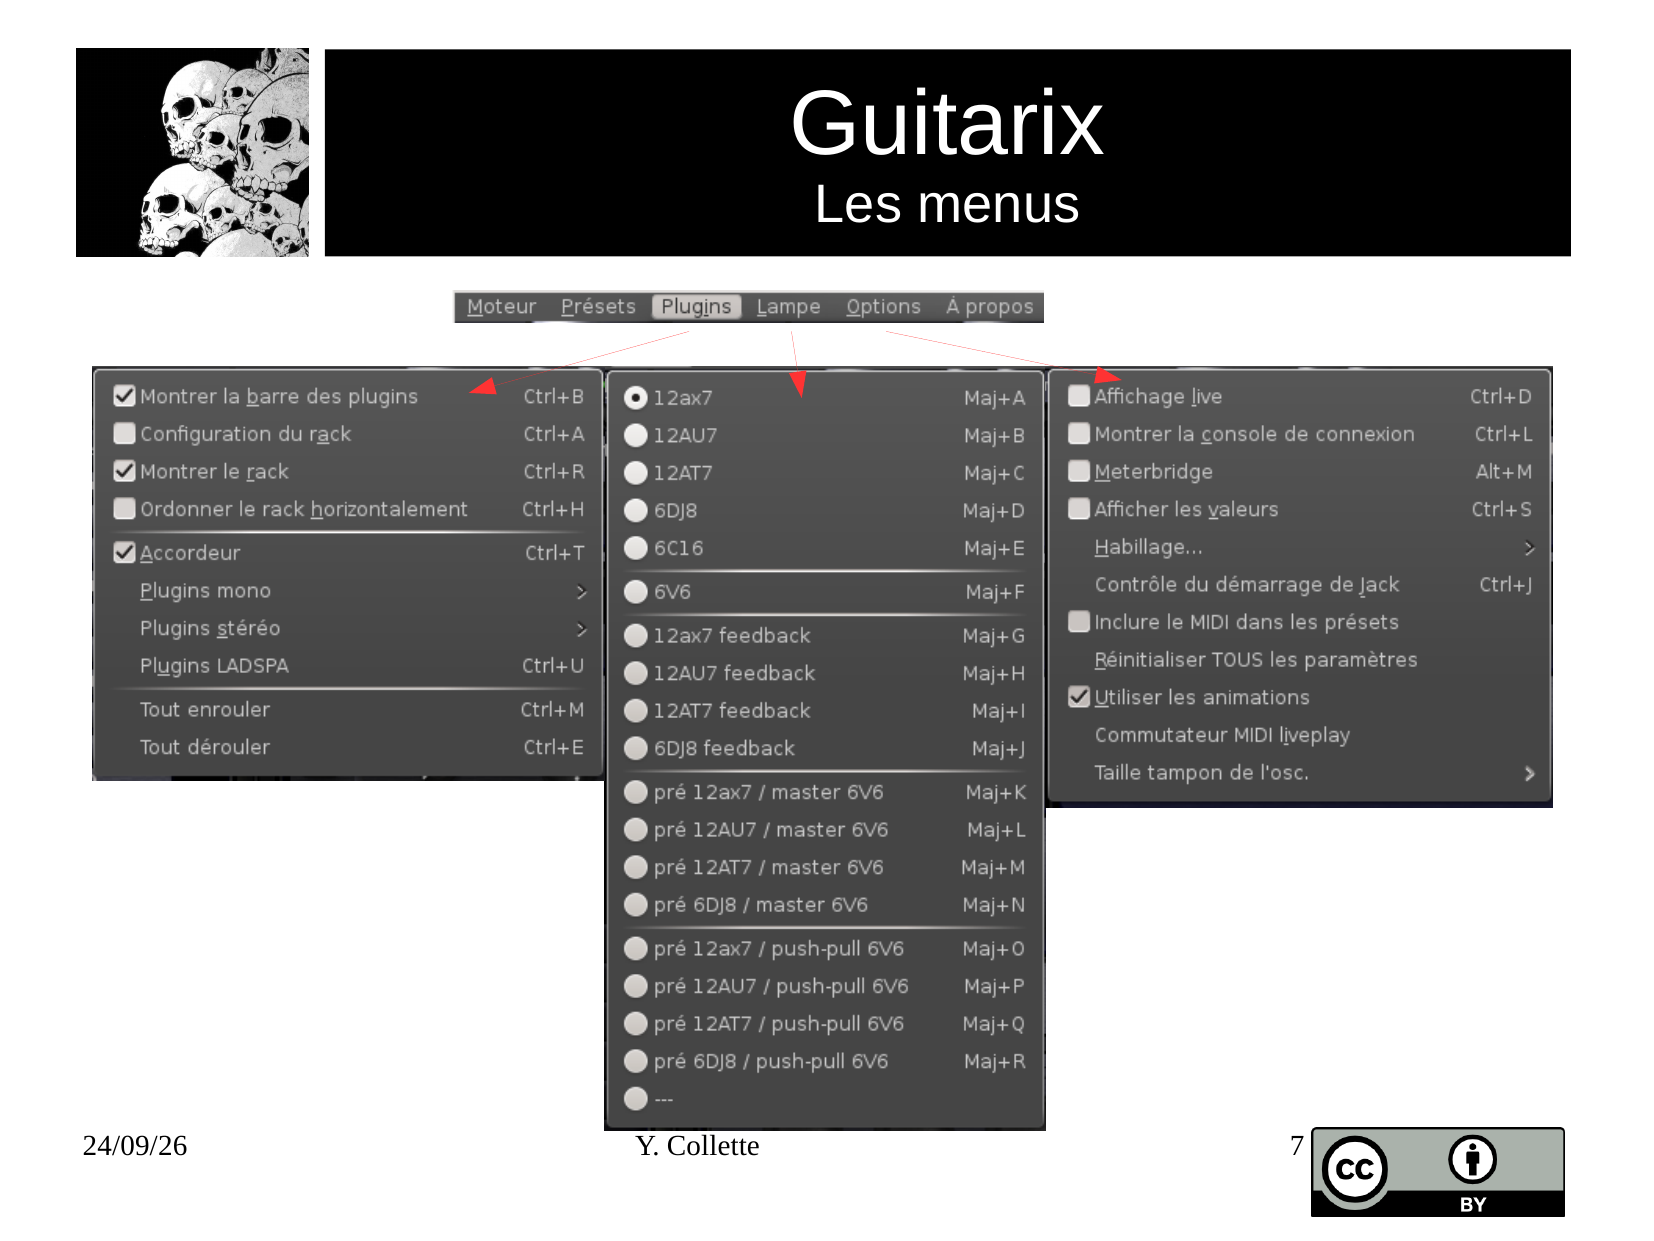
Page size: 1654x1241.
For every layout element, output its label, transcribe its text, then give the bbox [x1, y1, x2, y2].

picture [1060, 366, 1097, 374]
picture [92, 366, 1553, 1131]
picture [452, 290, 1044, 323]
picture [1311, 1127, 1565, 1217]
picture [76, 48, 309, 257]
title Guitarix Les menus [324, 49, 1571, 257]
